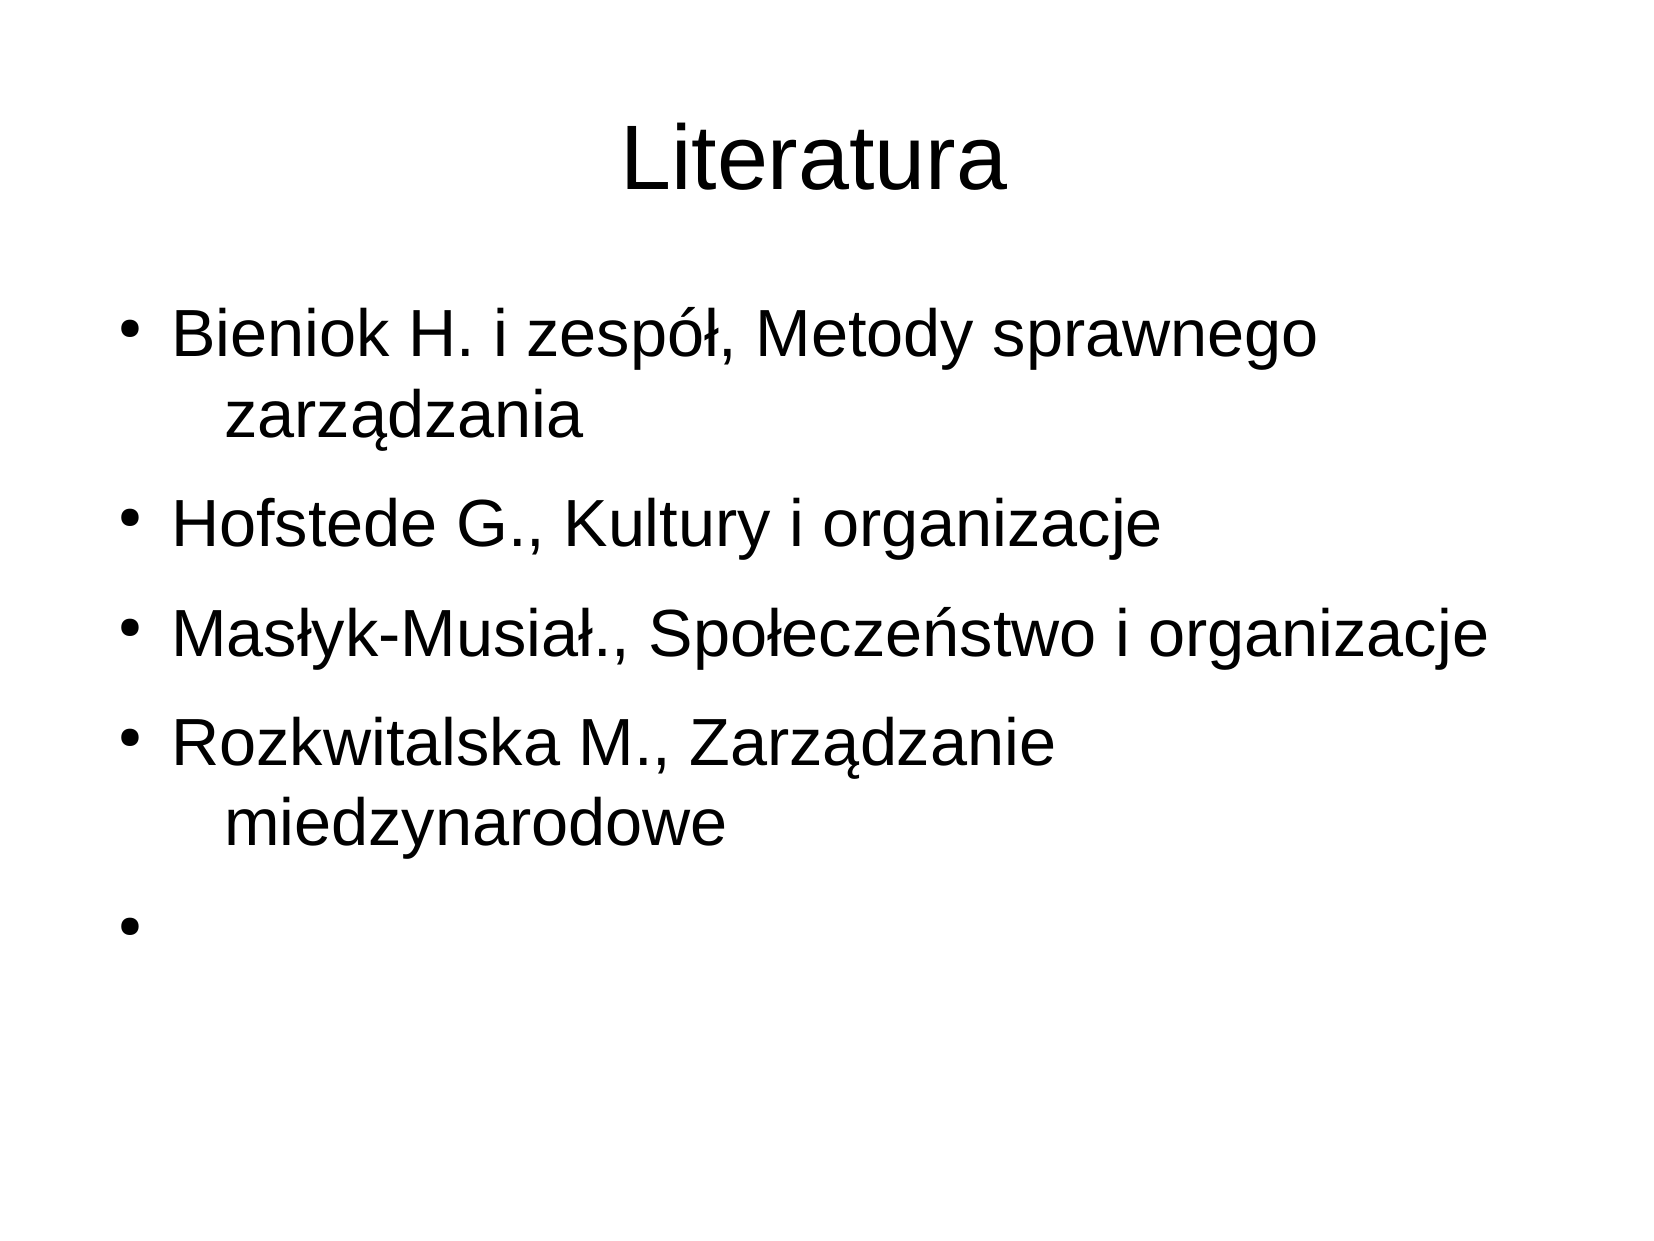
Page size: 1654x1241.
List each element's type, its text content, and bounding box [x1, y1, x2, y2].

list Bieniok H. i zespół, Metody sprawnego zarządzania Hofstede G., Kultury i organizacje Masłyk-Musiał., Społeczeństwo i organizacje Rozkwitalska M., Zarządzanie miedzynarodowe [82, 290, 1571, 1109]
title Literatura [82, 49, 1571, 257]
